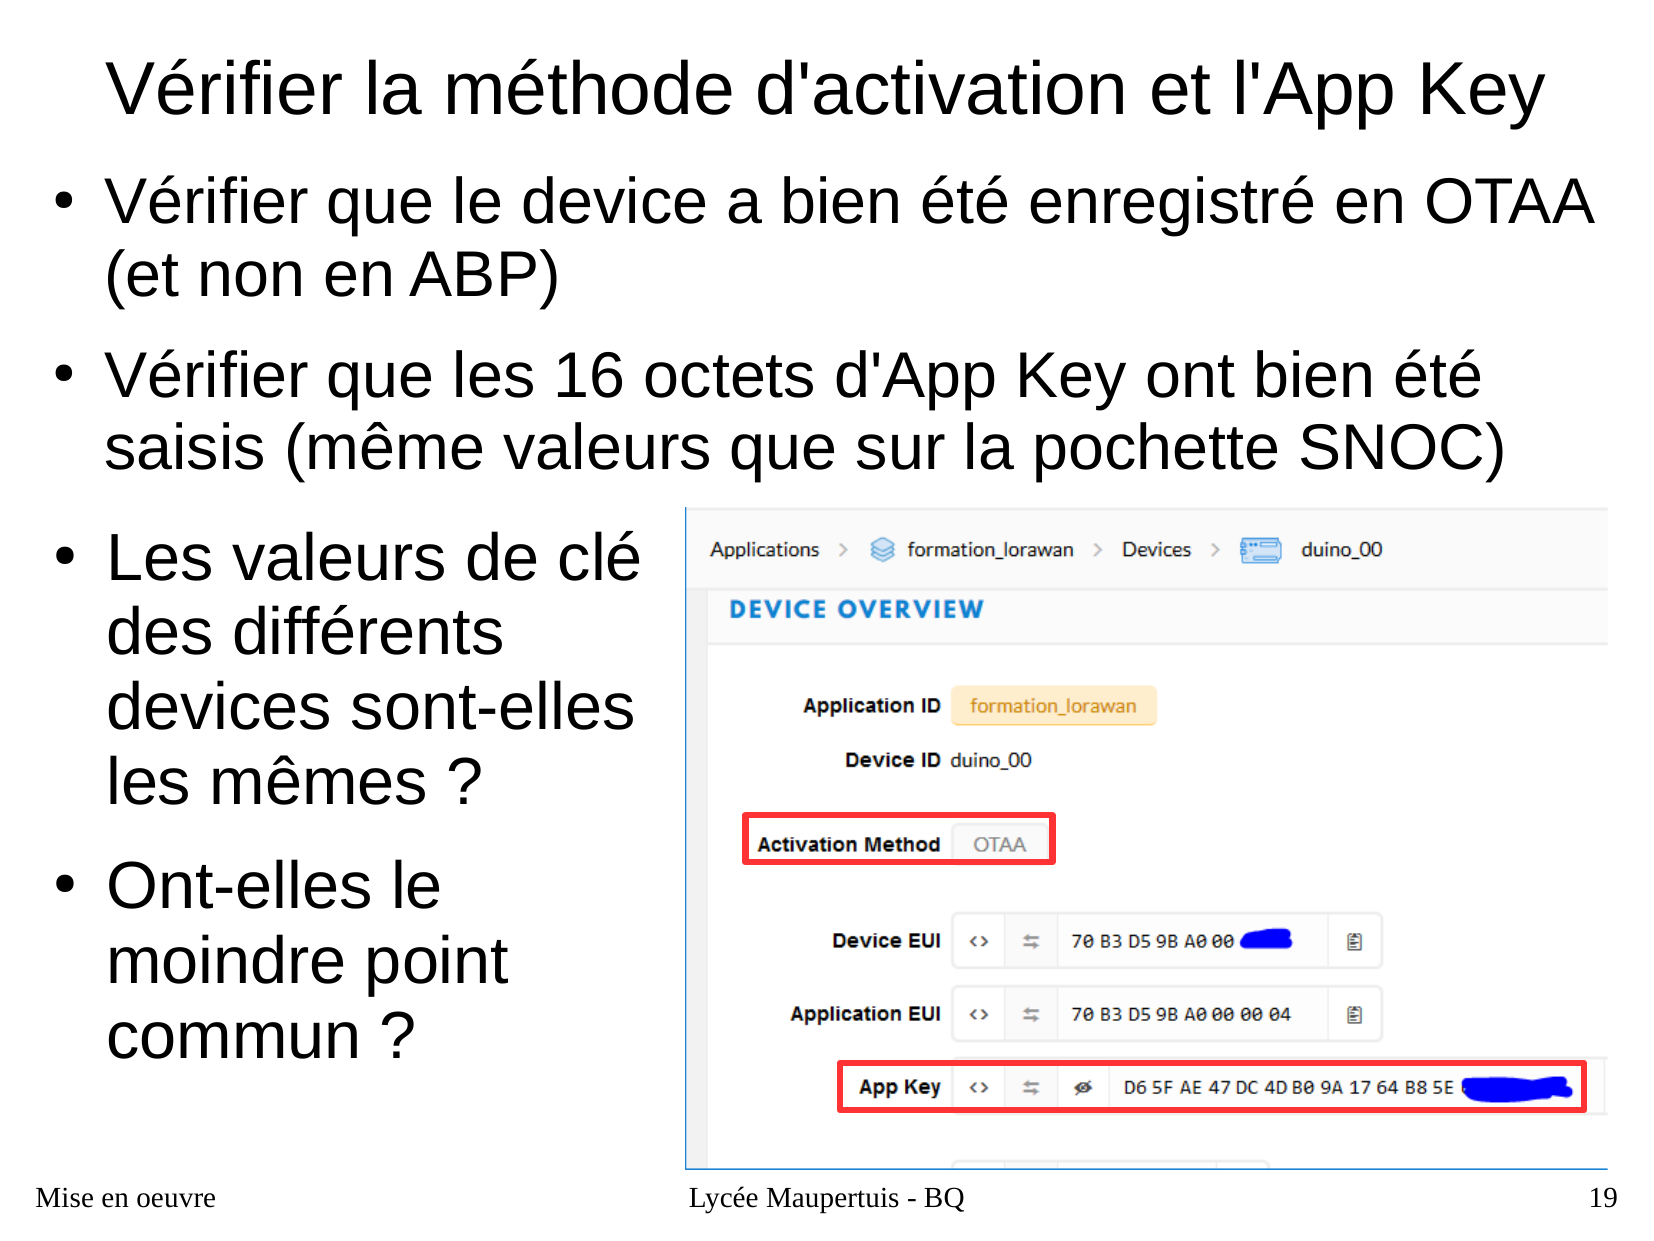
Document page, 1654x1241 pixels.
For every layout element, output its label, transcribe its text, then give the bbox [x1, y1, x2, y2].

list Vérifier que le device a bien été enregistré en OTAA (et non en ABP) Vérifier que les 16 octets d'App Key ont bien été saisis (même valeurs que sur la pochette SNOC) [35, 165, 1619, 485]
list Les valeurs de clé des différents devices sont-elles les mêmes ? Ont-elles le moindre point commun ? [35, 519, 662, 1158]
title Vérifier la méthode d'activation et l'App Key [35, 35, 1619, 142]
picture [685, 507, 1608, 1170]
